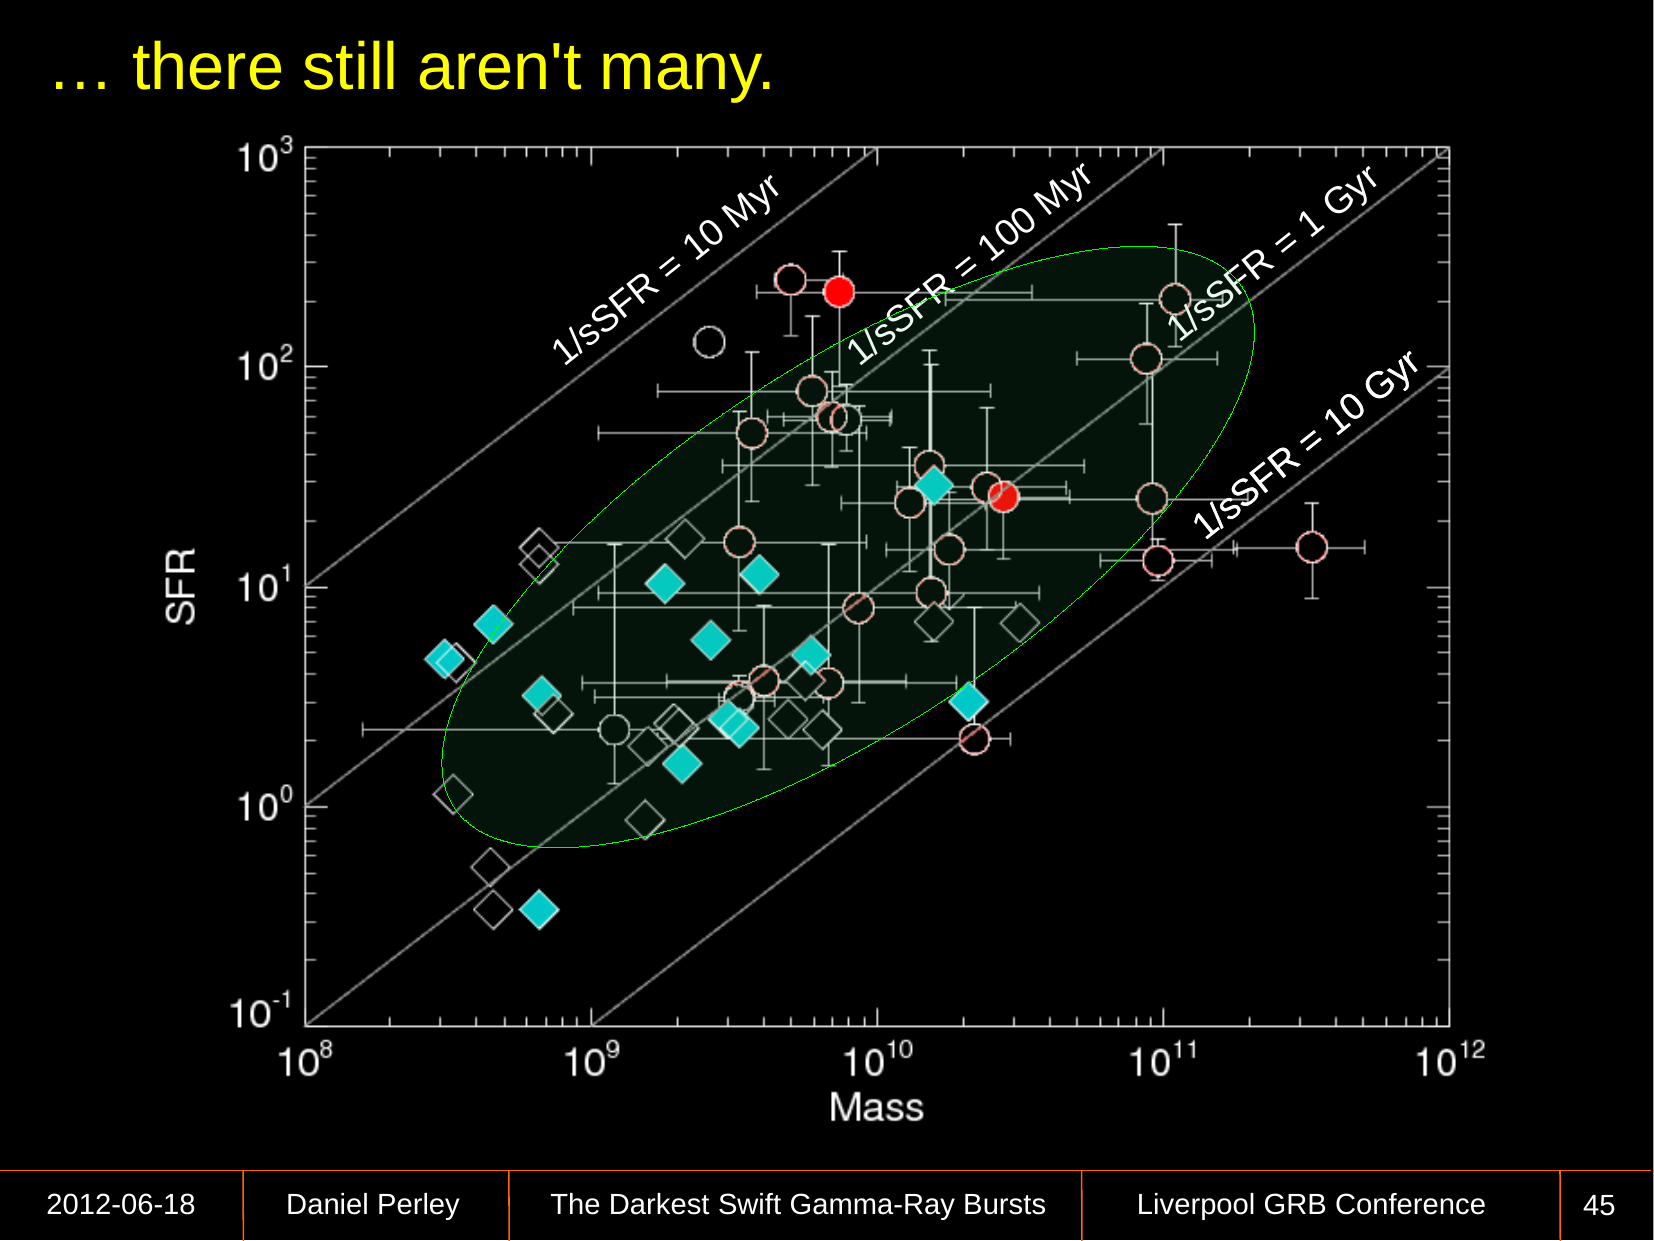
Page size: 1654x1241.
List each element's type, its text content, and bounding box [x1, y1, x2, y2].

text_box 1/sSFR = 10 Gyr [1167, 319, 1481, 601]
title … there still aren't many. [47, 25, 1564, 107]
text_box 1/sSFR = 100 Myr [822, 127, 1166, 349]
text_box [441, 246, 1255, 848]
picture [150, 116, 1501, 1123]
text_box 1/sSFR = 10 Myr [526, 126, 870, 435]
text_box 1/sSFR = 1 Gyr [1215, 132, 1412, 306]
